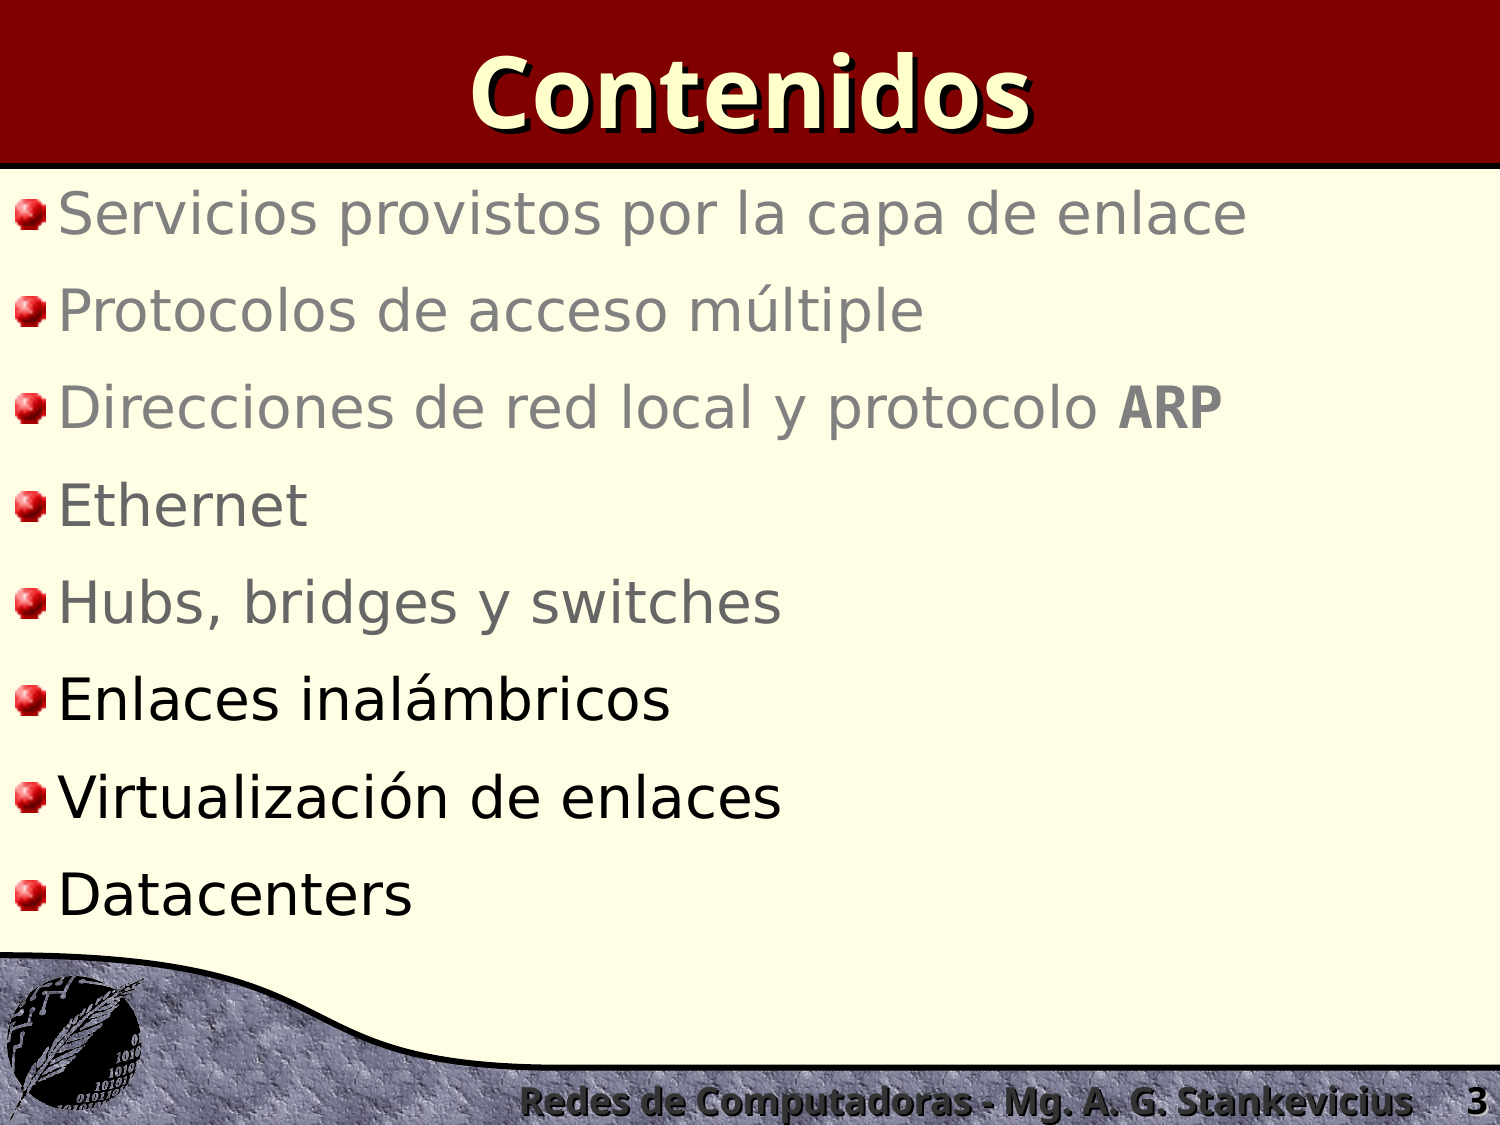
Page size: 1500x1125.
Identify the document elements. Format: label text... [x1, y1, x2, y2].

picture [790, 1100, 795, 1110]
picture [1047, 1100, 1054, 1110]
picture [0, 959, 1500, 1125]
list Servicios provistos por la capa de enlace Protocolos de acceso múltiple Direcciones de red local y protocolo ARP Ethernet Hubs, bridges y switches Enlaces inalámbricos Virtualización de enlaces Datacenters [0, 180, 1500, 932]
title Contenidos [15, 5, 1485, 160]
